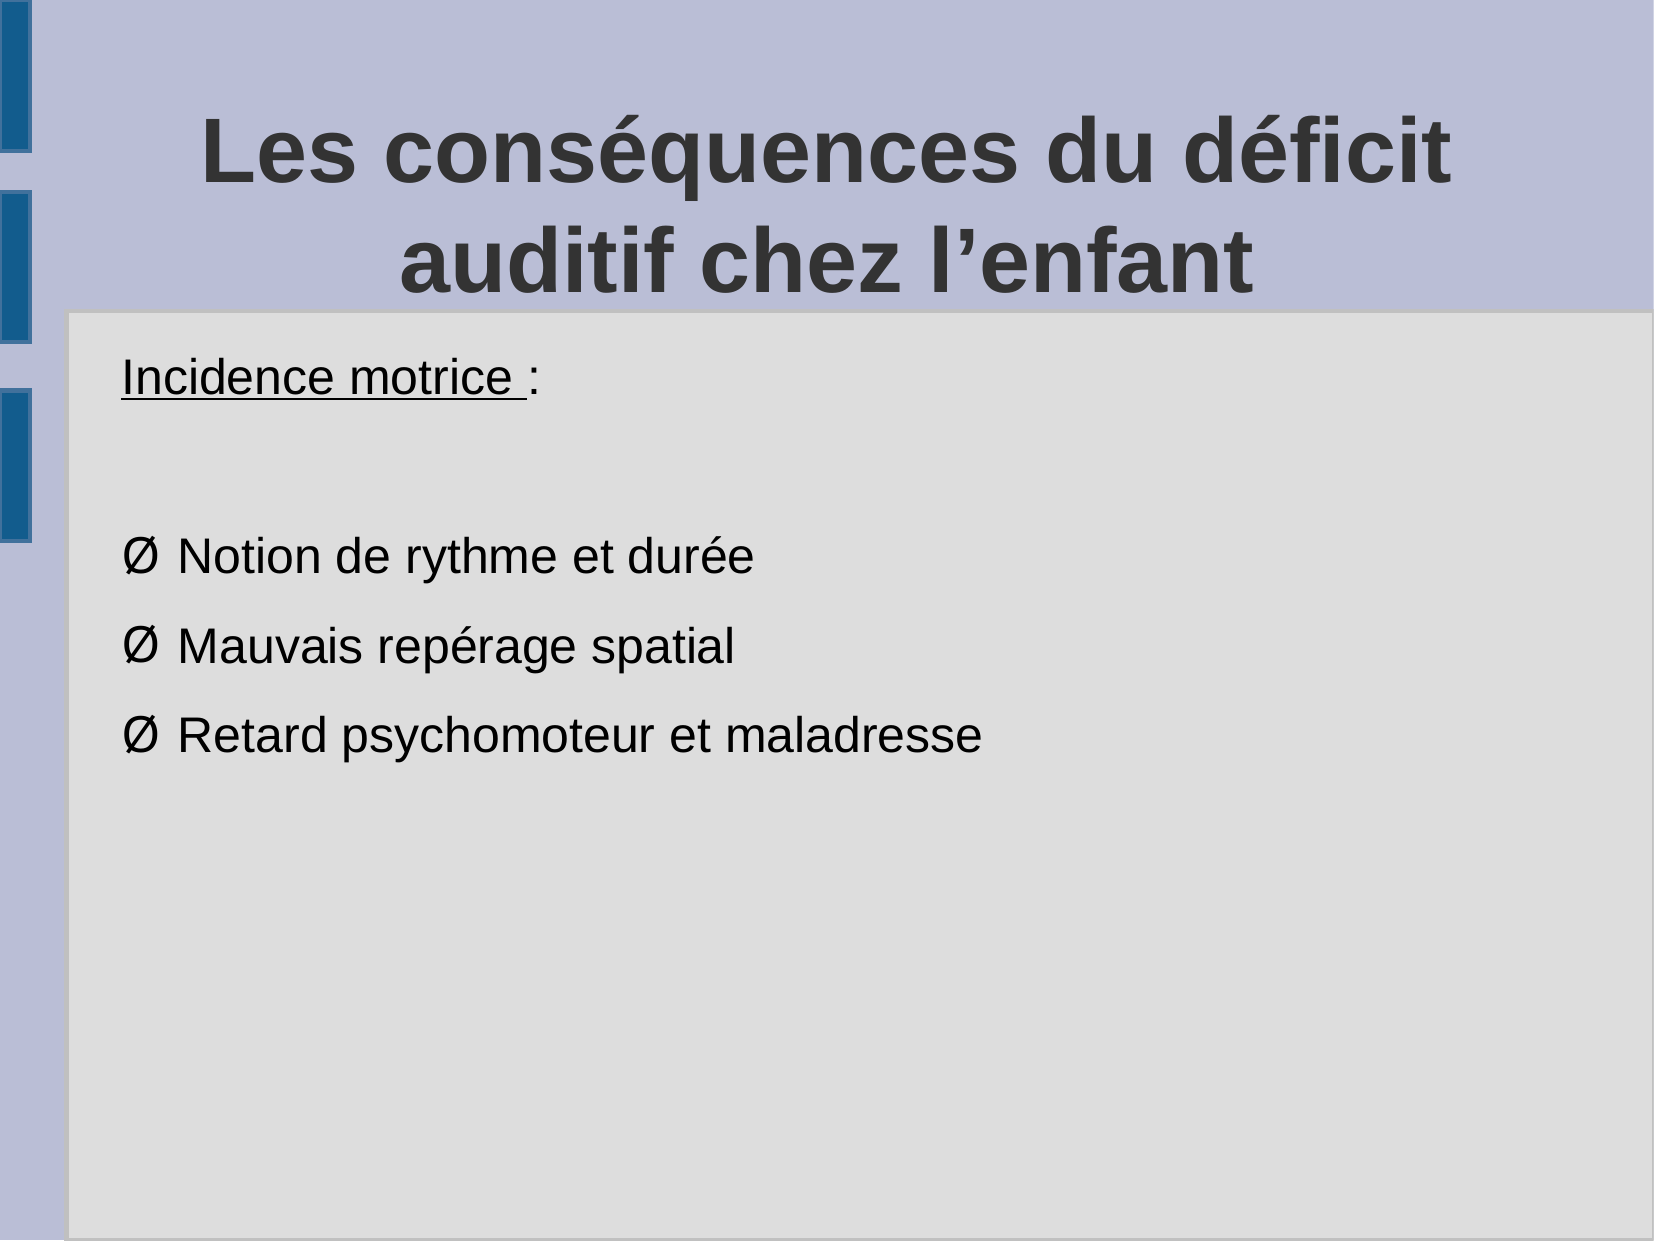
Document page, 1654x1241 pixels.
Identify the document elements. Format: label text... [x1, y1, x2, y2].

title Les conséquences du déficit auditif chez l’enfant [121, 91, 1534, 299]
list Incidence motrice : Notion de rythme et durée Mauvais repérage spatial Retard psychomoteur et maladresse [121, 344, 1534, 1139]
